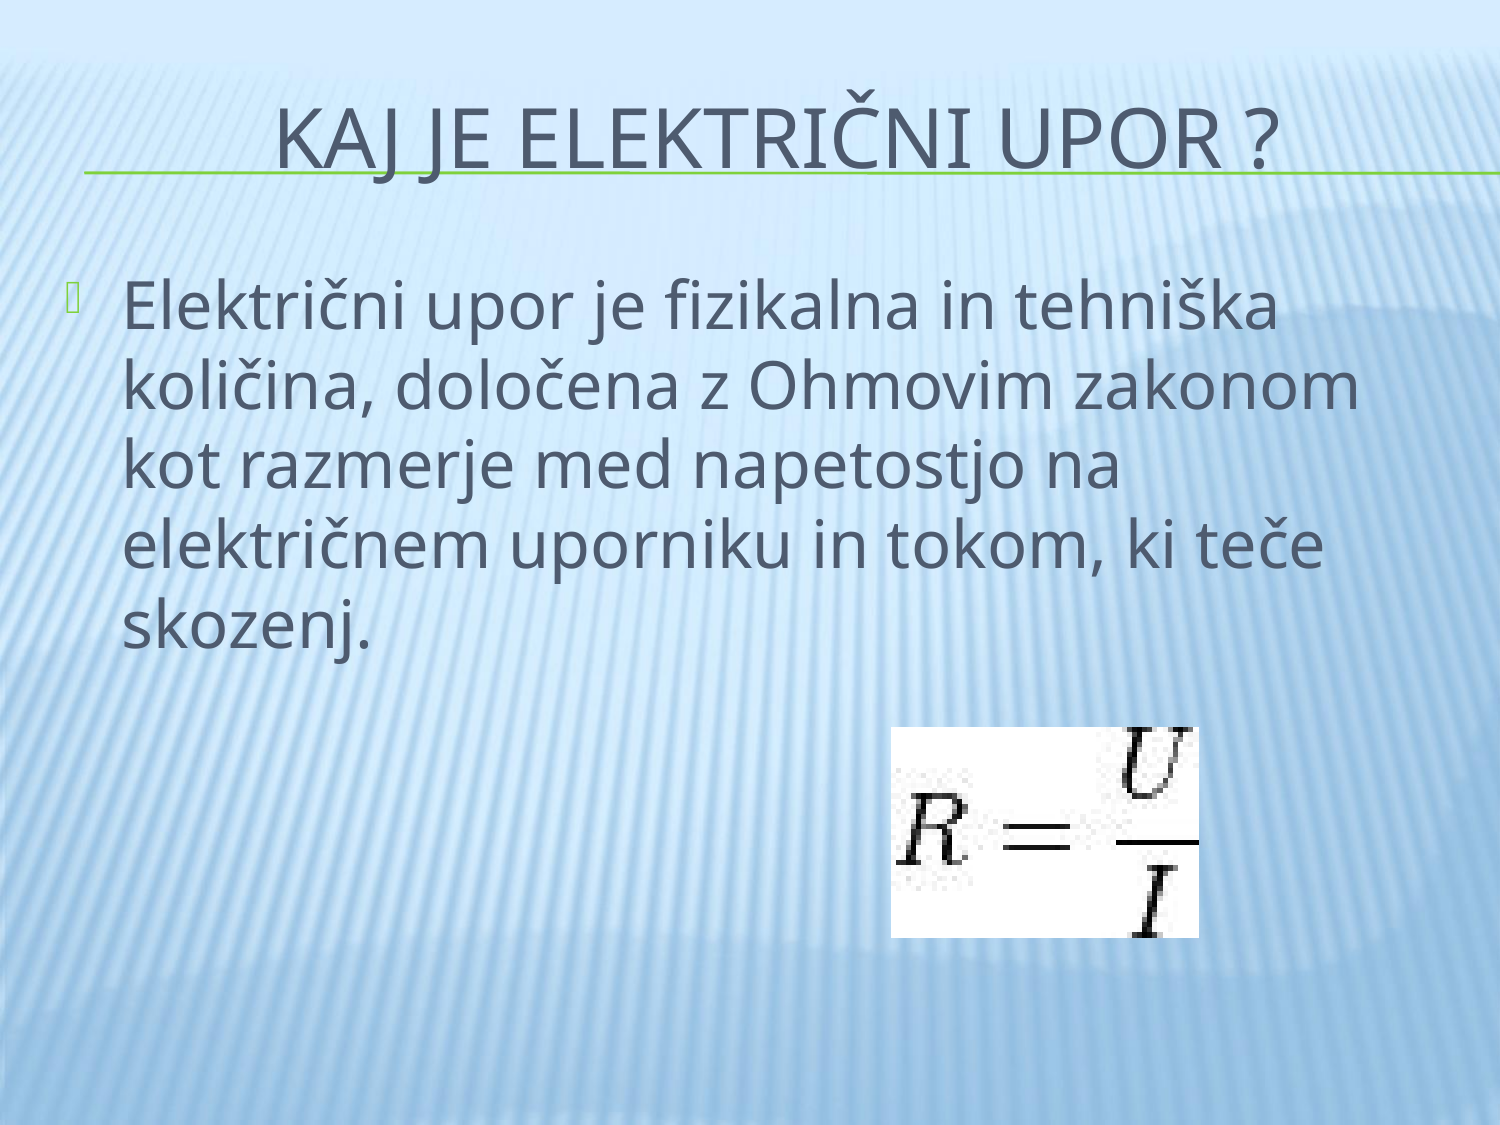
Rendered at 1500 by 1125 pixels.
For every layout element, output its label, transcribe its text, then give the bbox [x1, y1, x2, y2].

list Električni upor je fizikalna in tehniška količina, določena z Ohmovim zakonom kot razmerje med napetostjo na električnem uporniku in tokom, ki teče skozenj. [50, 254, 1475, 998]
title Kaj je električni upor ? [75, 66, 1500, 204]
picture [0, 0, 1500, 1125]
